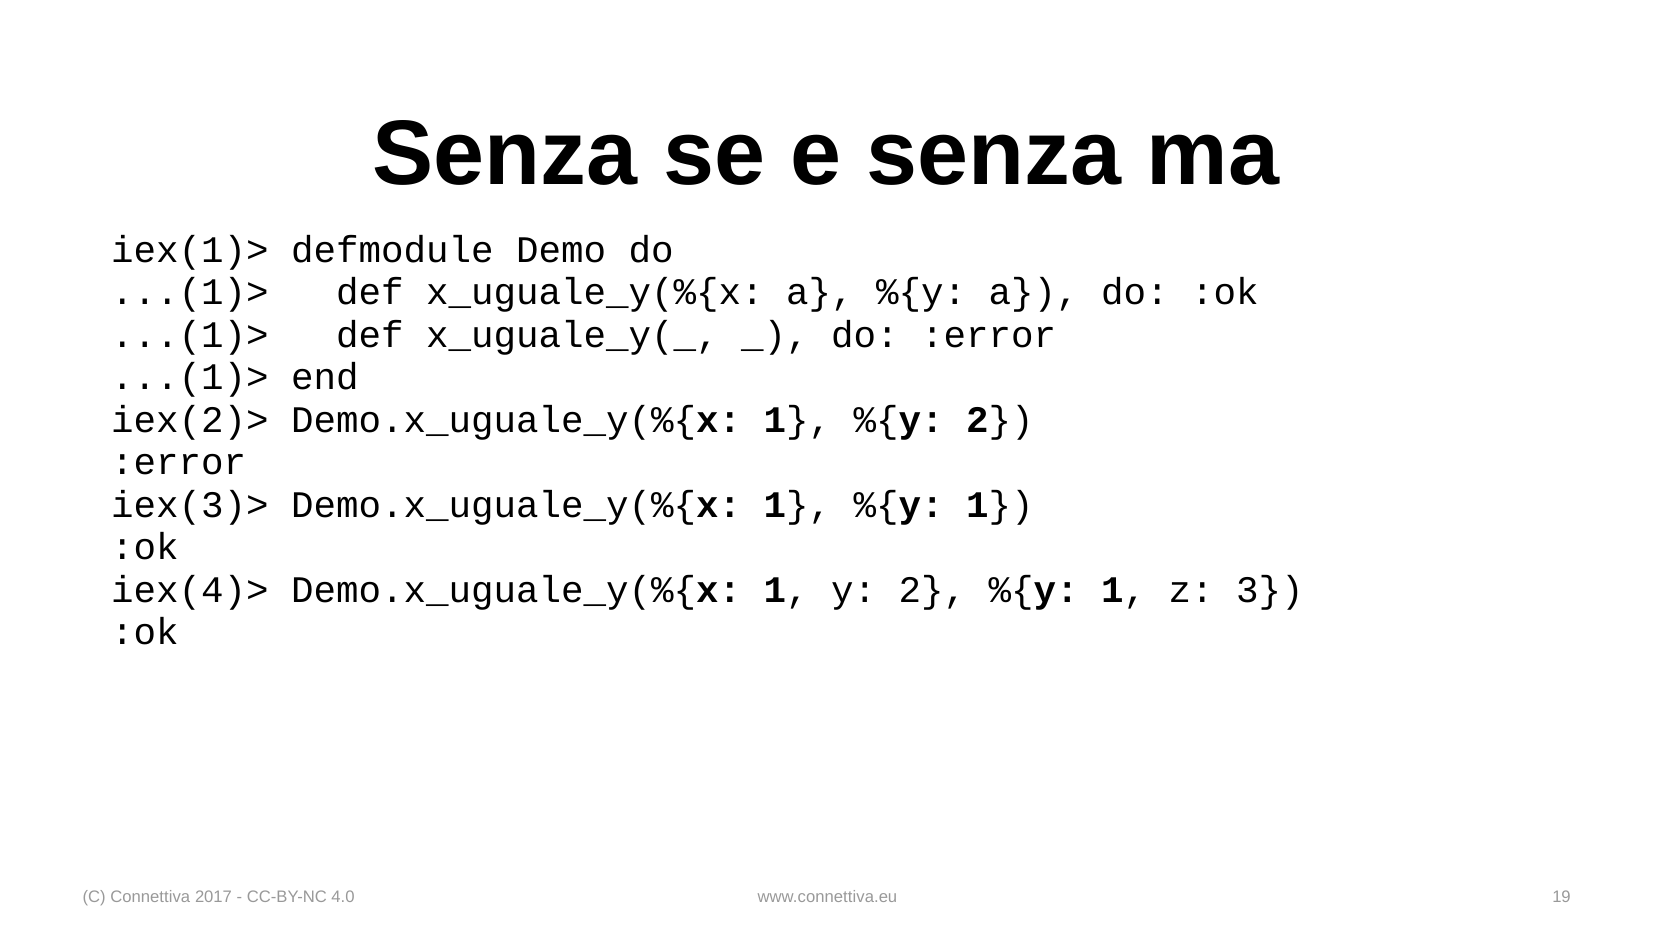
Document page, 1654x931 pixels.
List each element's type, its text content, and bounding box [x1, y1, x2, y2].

text_box iex(1)> defmodule Demo do ...(1)> def x_uguale_y(%{x: a}, %{y: a}), do: :ok ...(1)> def x_uguale_y(_, _), do: :error ...(1)> end iex(2)> Demo.x_uguale_y(%{x: 1}, %{y: 2}) :error iex(3)> Demo.x_uguale_y(%{x: 1}, %{y: 1}) :ok iex(4)> Demo.x_uguale_y(%{x: 1, y: 2}, %{y: 1, z: 3}) :ok [96, 223, 1566, 712]
title Senza se e senza ma [82, 49, 1571, 257]
